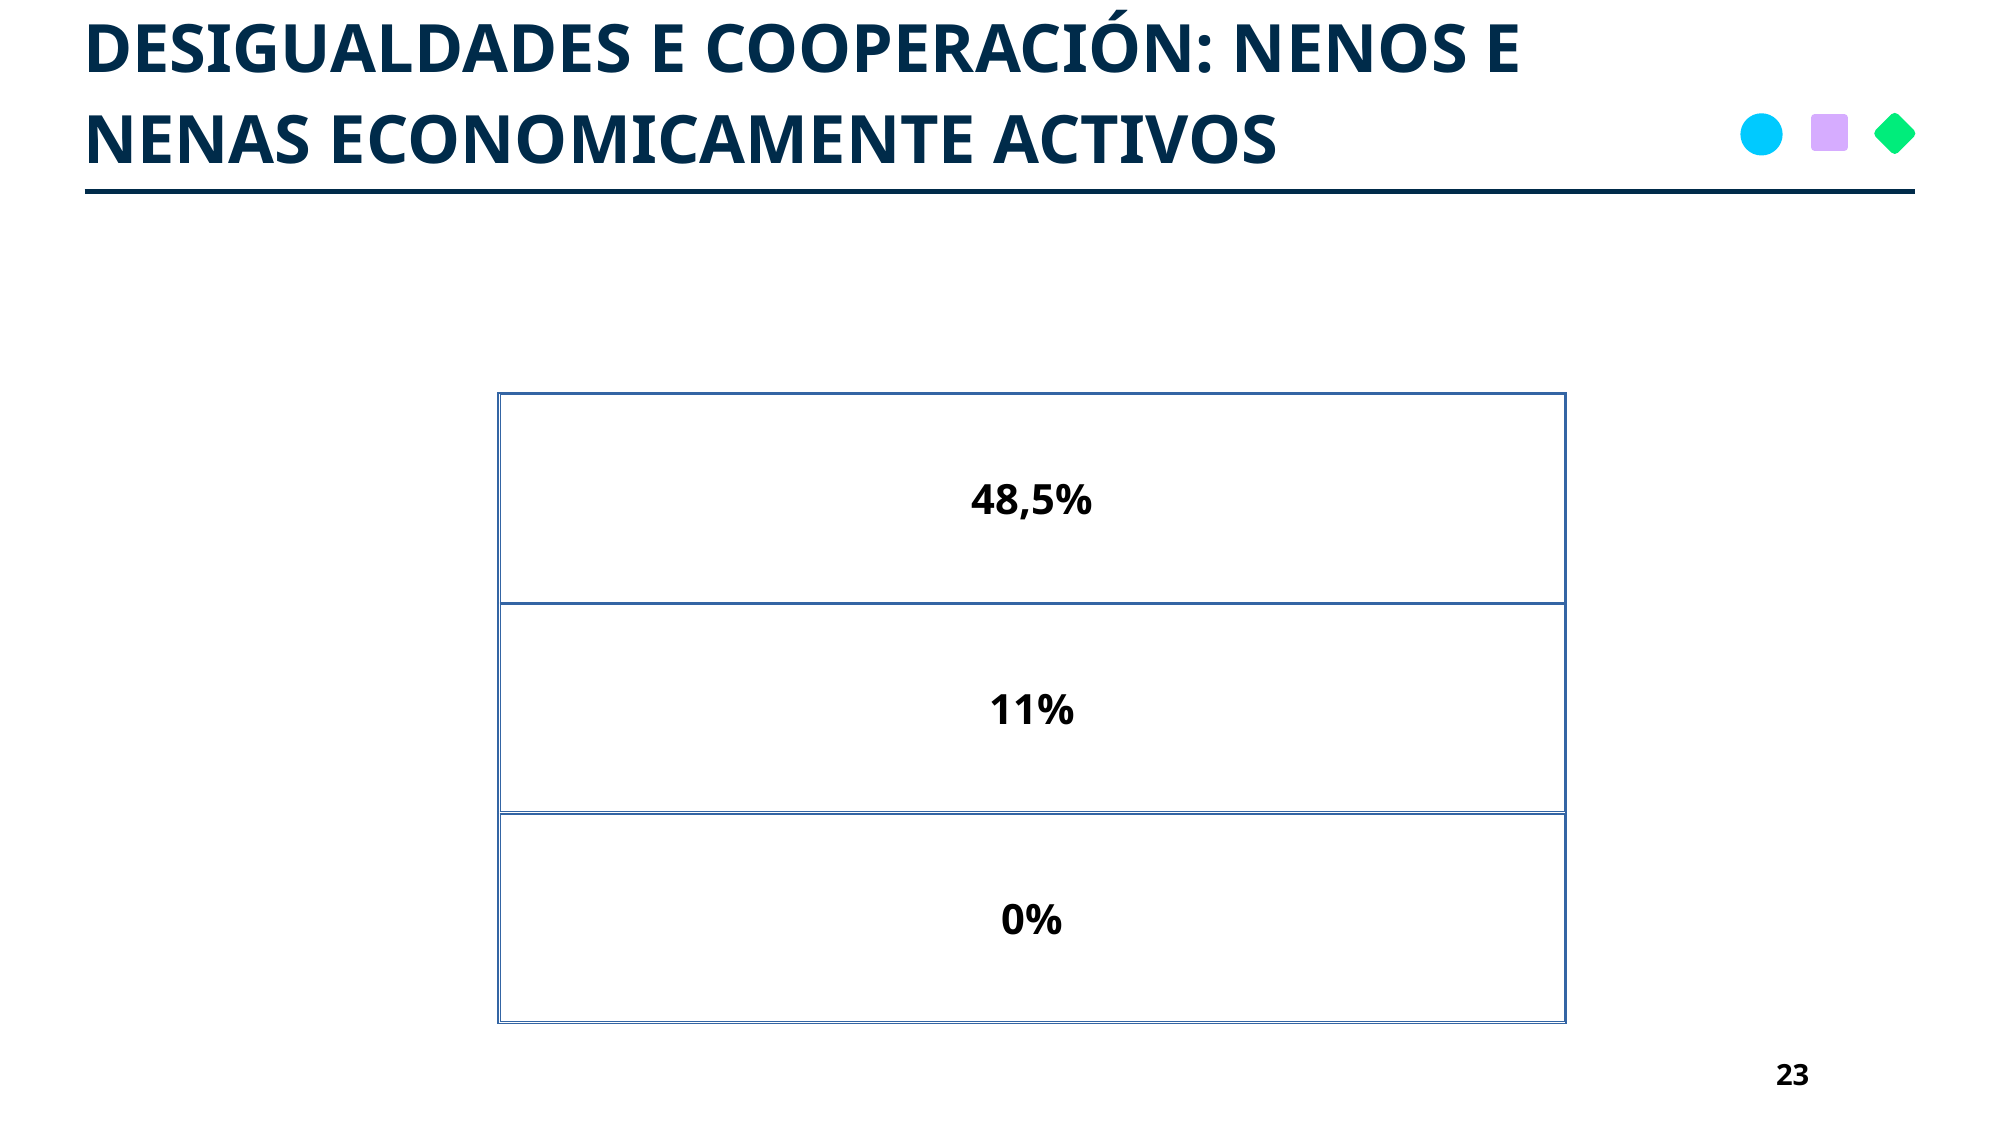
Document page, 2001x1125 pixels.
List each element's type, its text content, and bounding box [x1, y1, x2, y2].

table_header 48,5% [501, 395, 1564, 602]
table_cell 11% [501, 605, 1564, 811]
table_cell 0% [501, 815, 1564, 1021]
title DESIGUALDADES E COOPERACIÓN: NENOS E NENAS ECONOMICAMENTE ACTIVOS [83, 17, 1712, 183]
